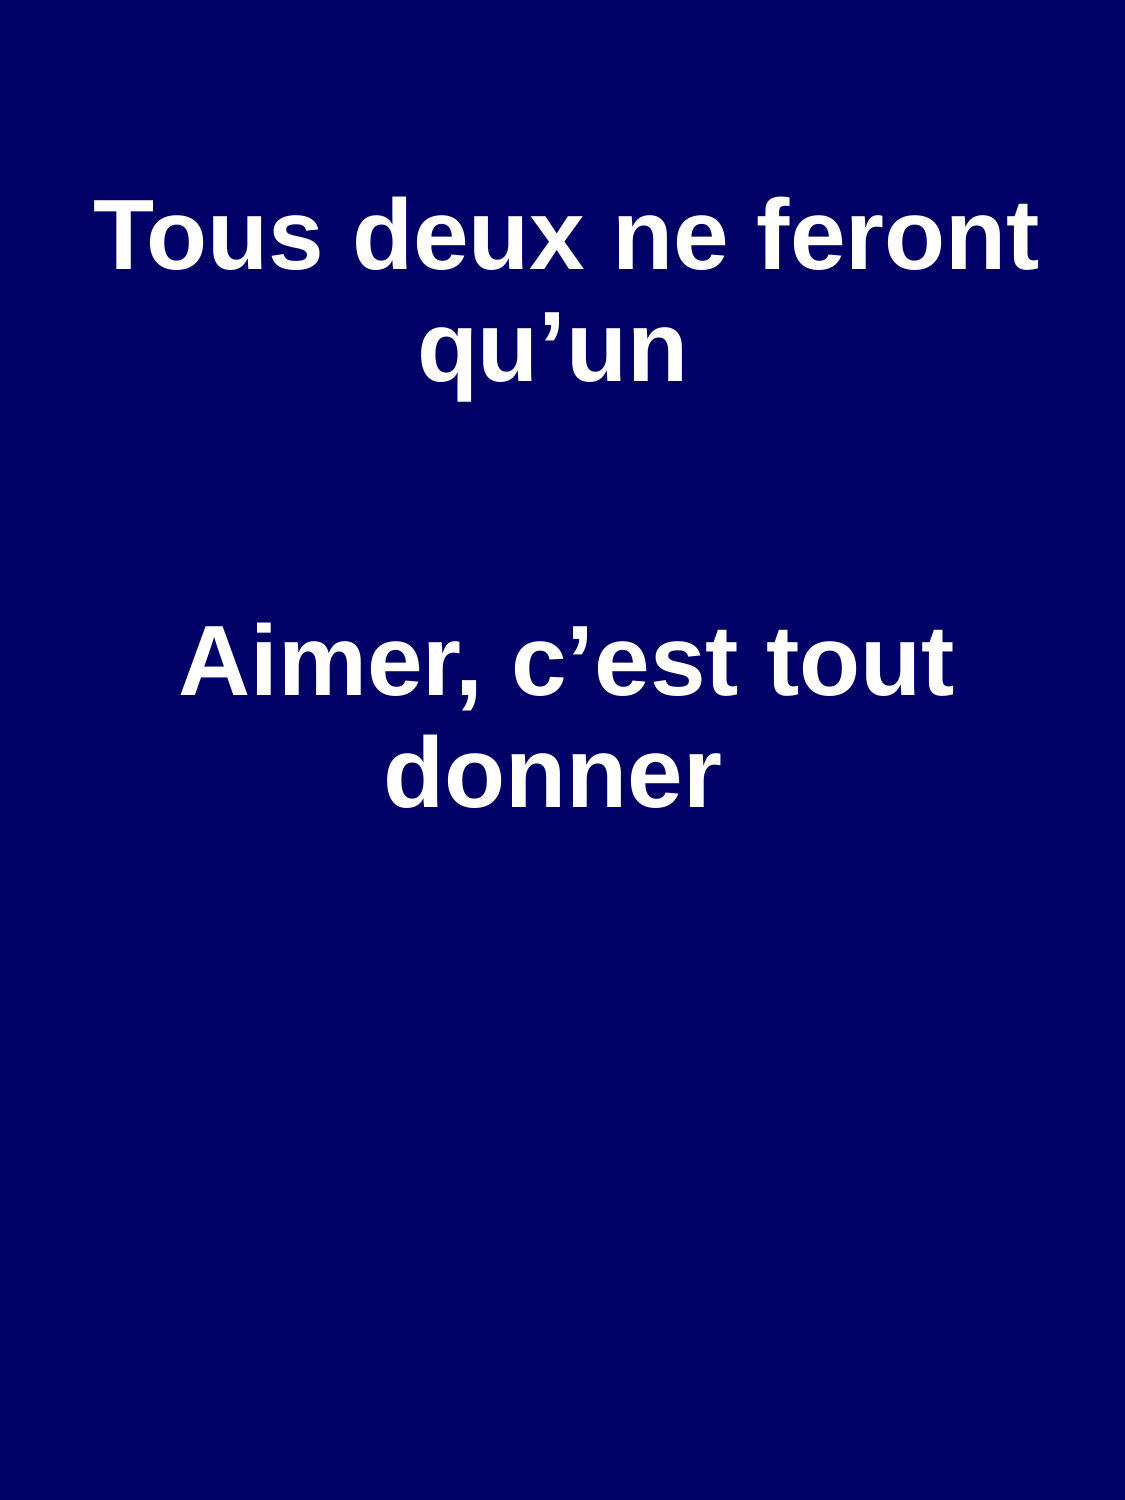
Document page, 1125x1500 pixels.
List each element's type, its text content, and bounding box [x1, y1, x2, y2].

text_box Tous deux ne feront qu’un Aimer, c’est tout donner [35, 171, 1099, 969]
